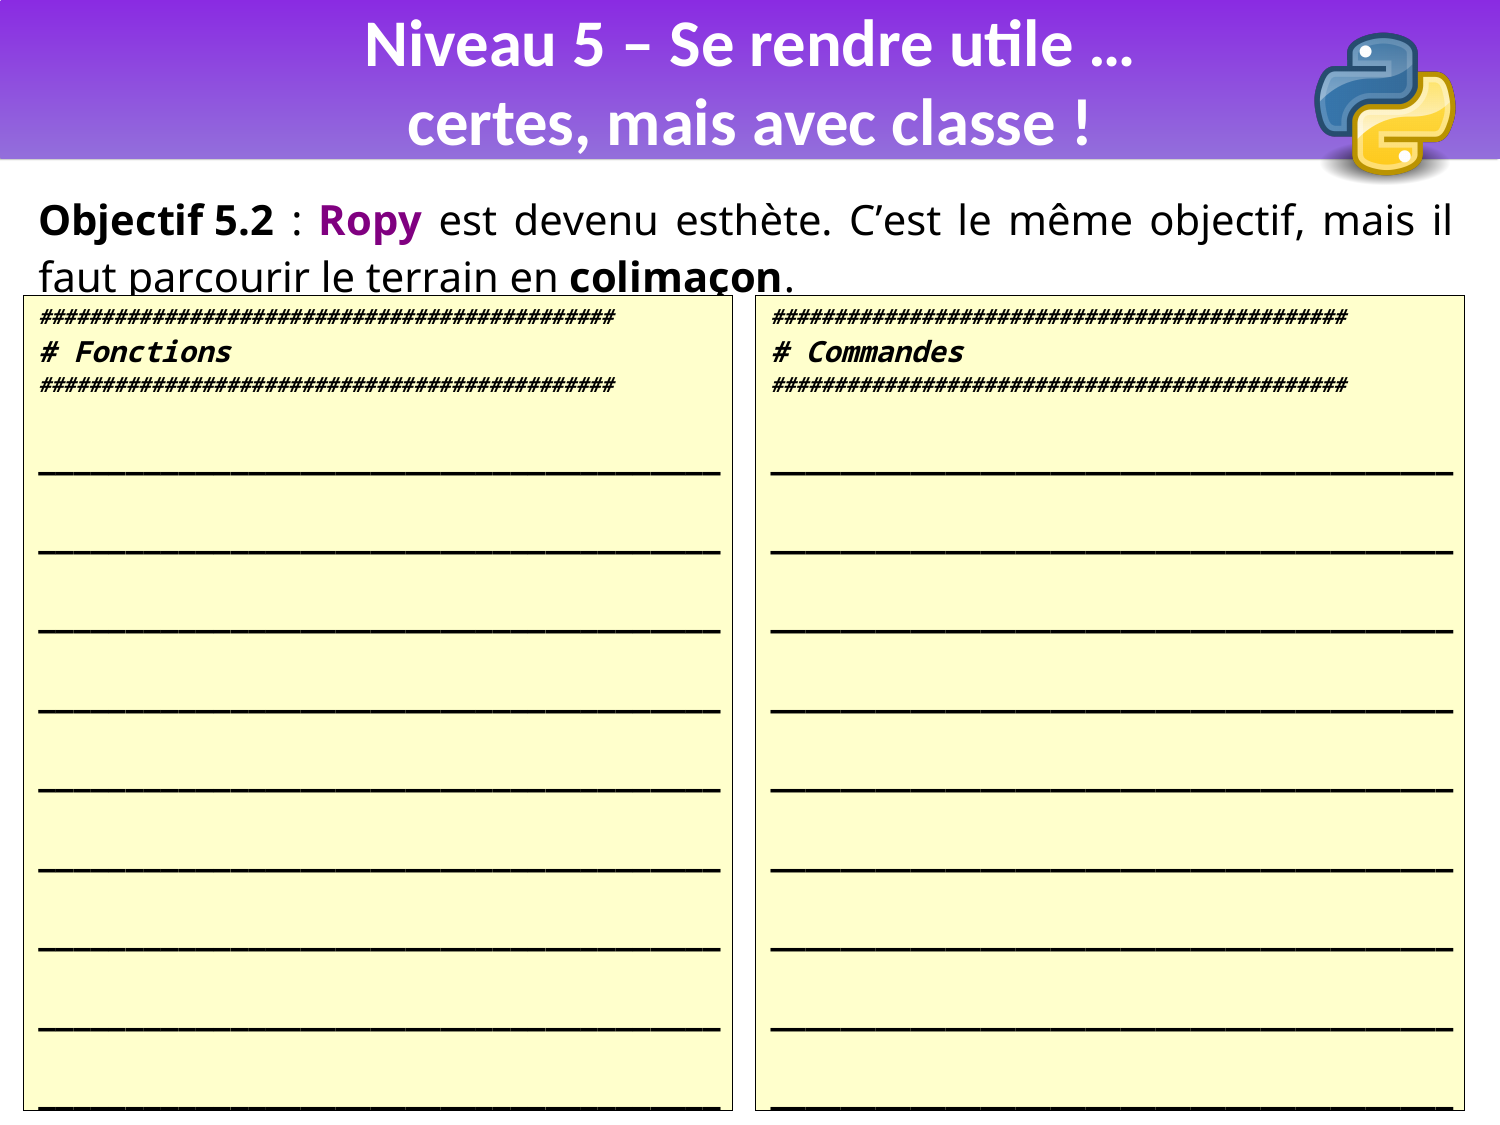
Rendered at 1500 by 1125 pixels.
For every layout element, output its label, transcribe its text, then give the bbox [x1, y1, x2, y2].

picture [1305, 29, 1465, 183]
text_box ############################################## # Fonctions ############################################## _______________________________________ _______________________________________ _______________________________________ _______________________________________ _______________________________________ _______________________________________ _______________________________________ _______________________________________ _______________________________________ _______________________________________ _______________________________________ _______________________________________ [23, 295, 733, 1111]
text_box Niveau 5 – Se rendre utile … certes, mais avec classe ! [0, 0, 1500, 159]
text_box ############################################## # Commandes ############################################## _______________________________________ _______________________________________ _______________________________________ _______________________________________ _______________________________________ _______________________________________ _______________________________________ _______________________________________ _______________________________________ _______________________________________ _______________________________________ _______________________________________ [755, 295, 1465, 1111]
text_box Objectif 5.2 : Ropy est devenu esthète. C’est le même objectif, mais il faut parcourir le terrain en colimaçon. [23, 183, 1469, 282]
